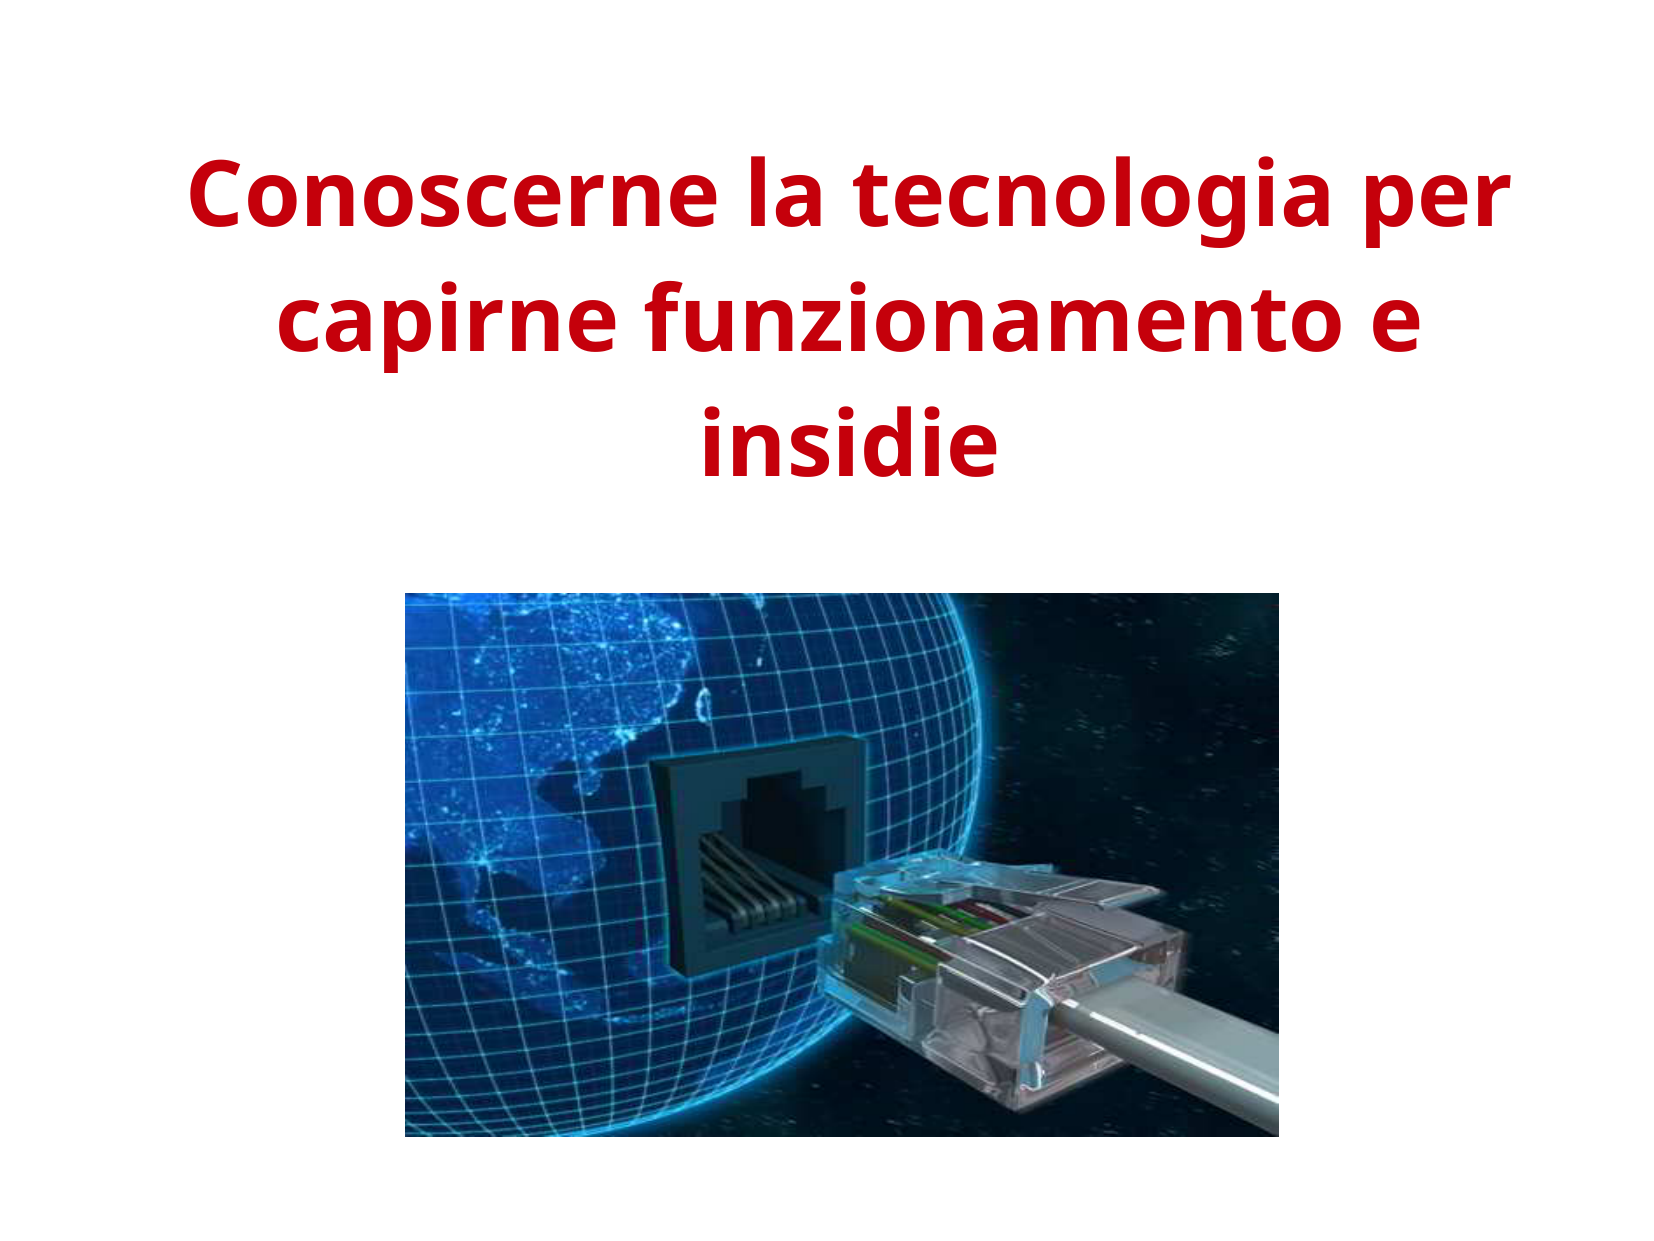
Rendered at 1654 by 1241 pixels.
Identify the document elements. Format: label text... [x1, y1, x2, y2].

list Conoscerne la tecnologia per capirne funzionamento e insidie [70, 128, 1559, 633]
picture [405, 593, 1279, 1137]
